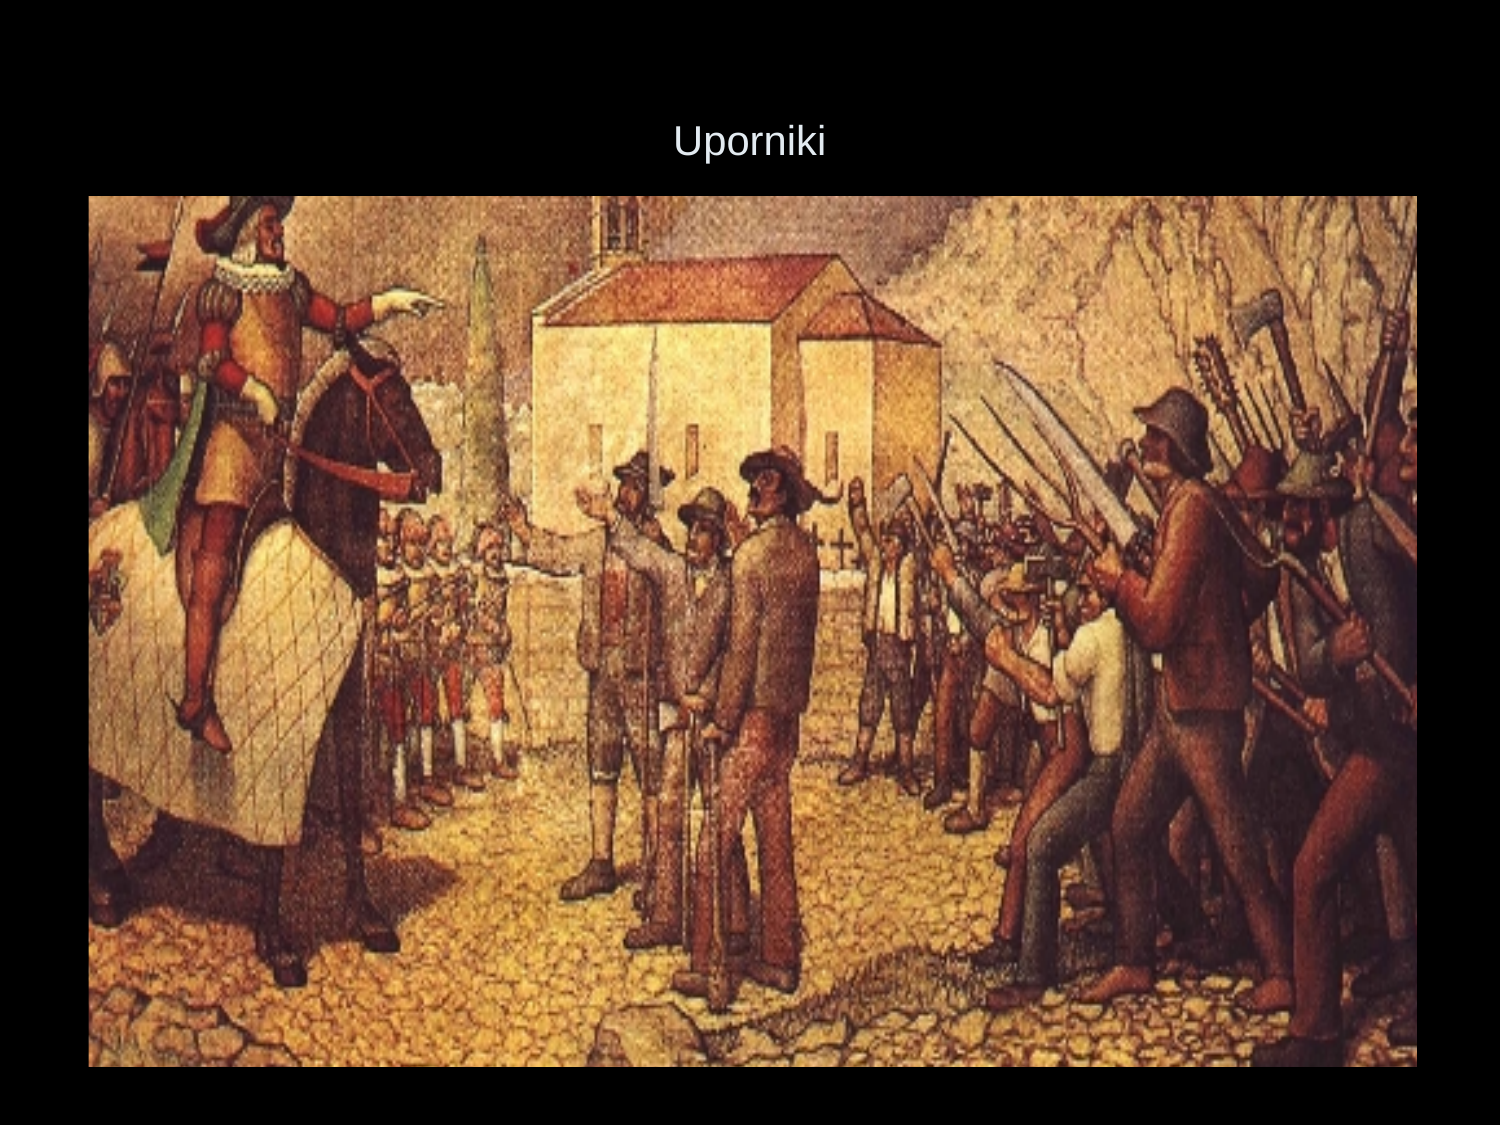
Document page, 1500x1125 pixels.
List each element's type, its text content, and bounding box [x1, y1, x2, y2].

title Uporniki [75, 45, 1425, 233]
picture [88, 196, 1417, 1067]
